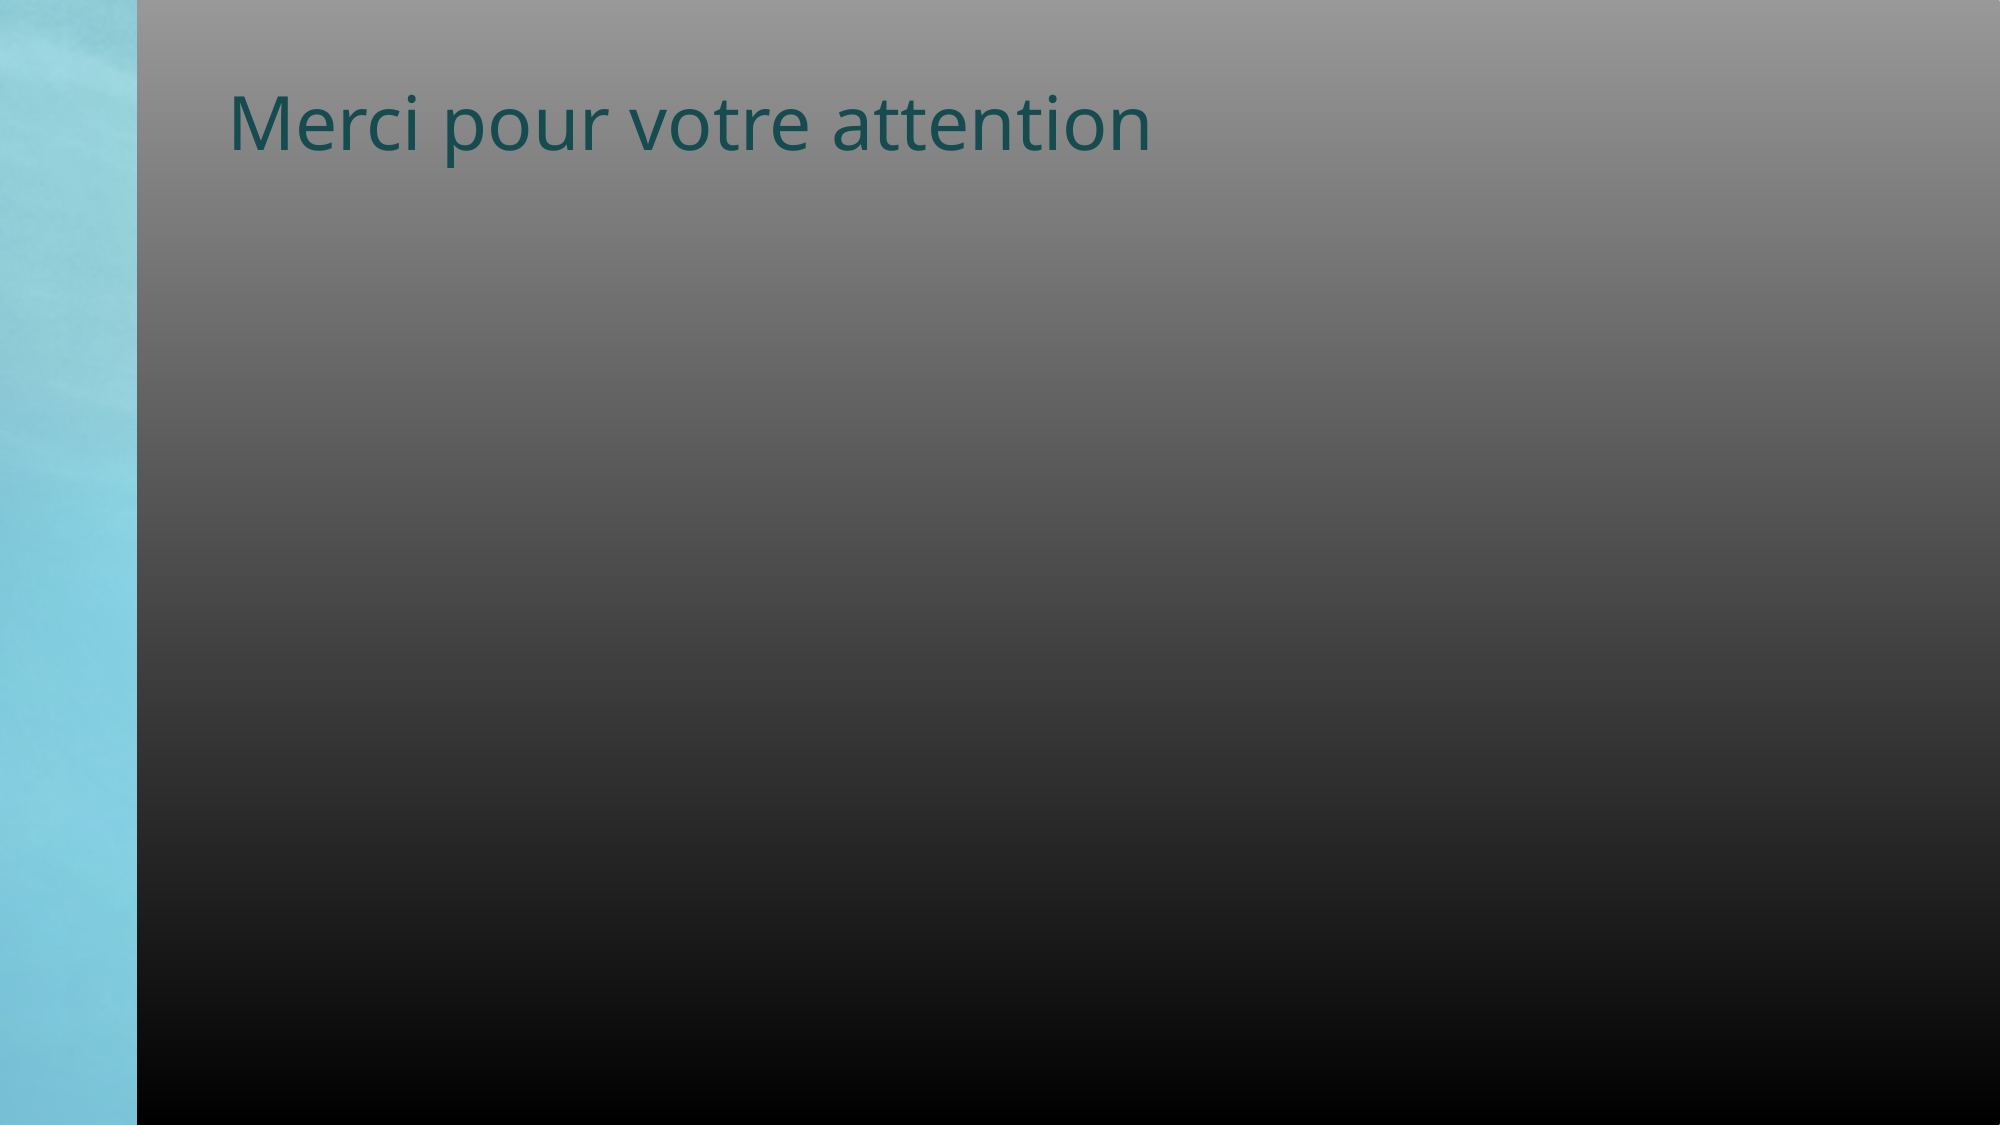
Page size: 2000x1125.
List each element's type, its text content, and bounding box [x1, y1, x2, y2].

picture [499, 359, 1500, 935]
title Merci pour votre attention [212, 59, 1788, 175]
